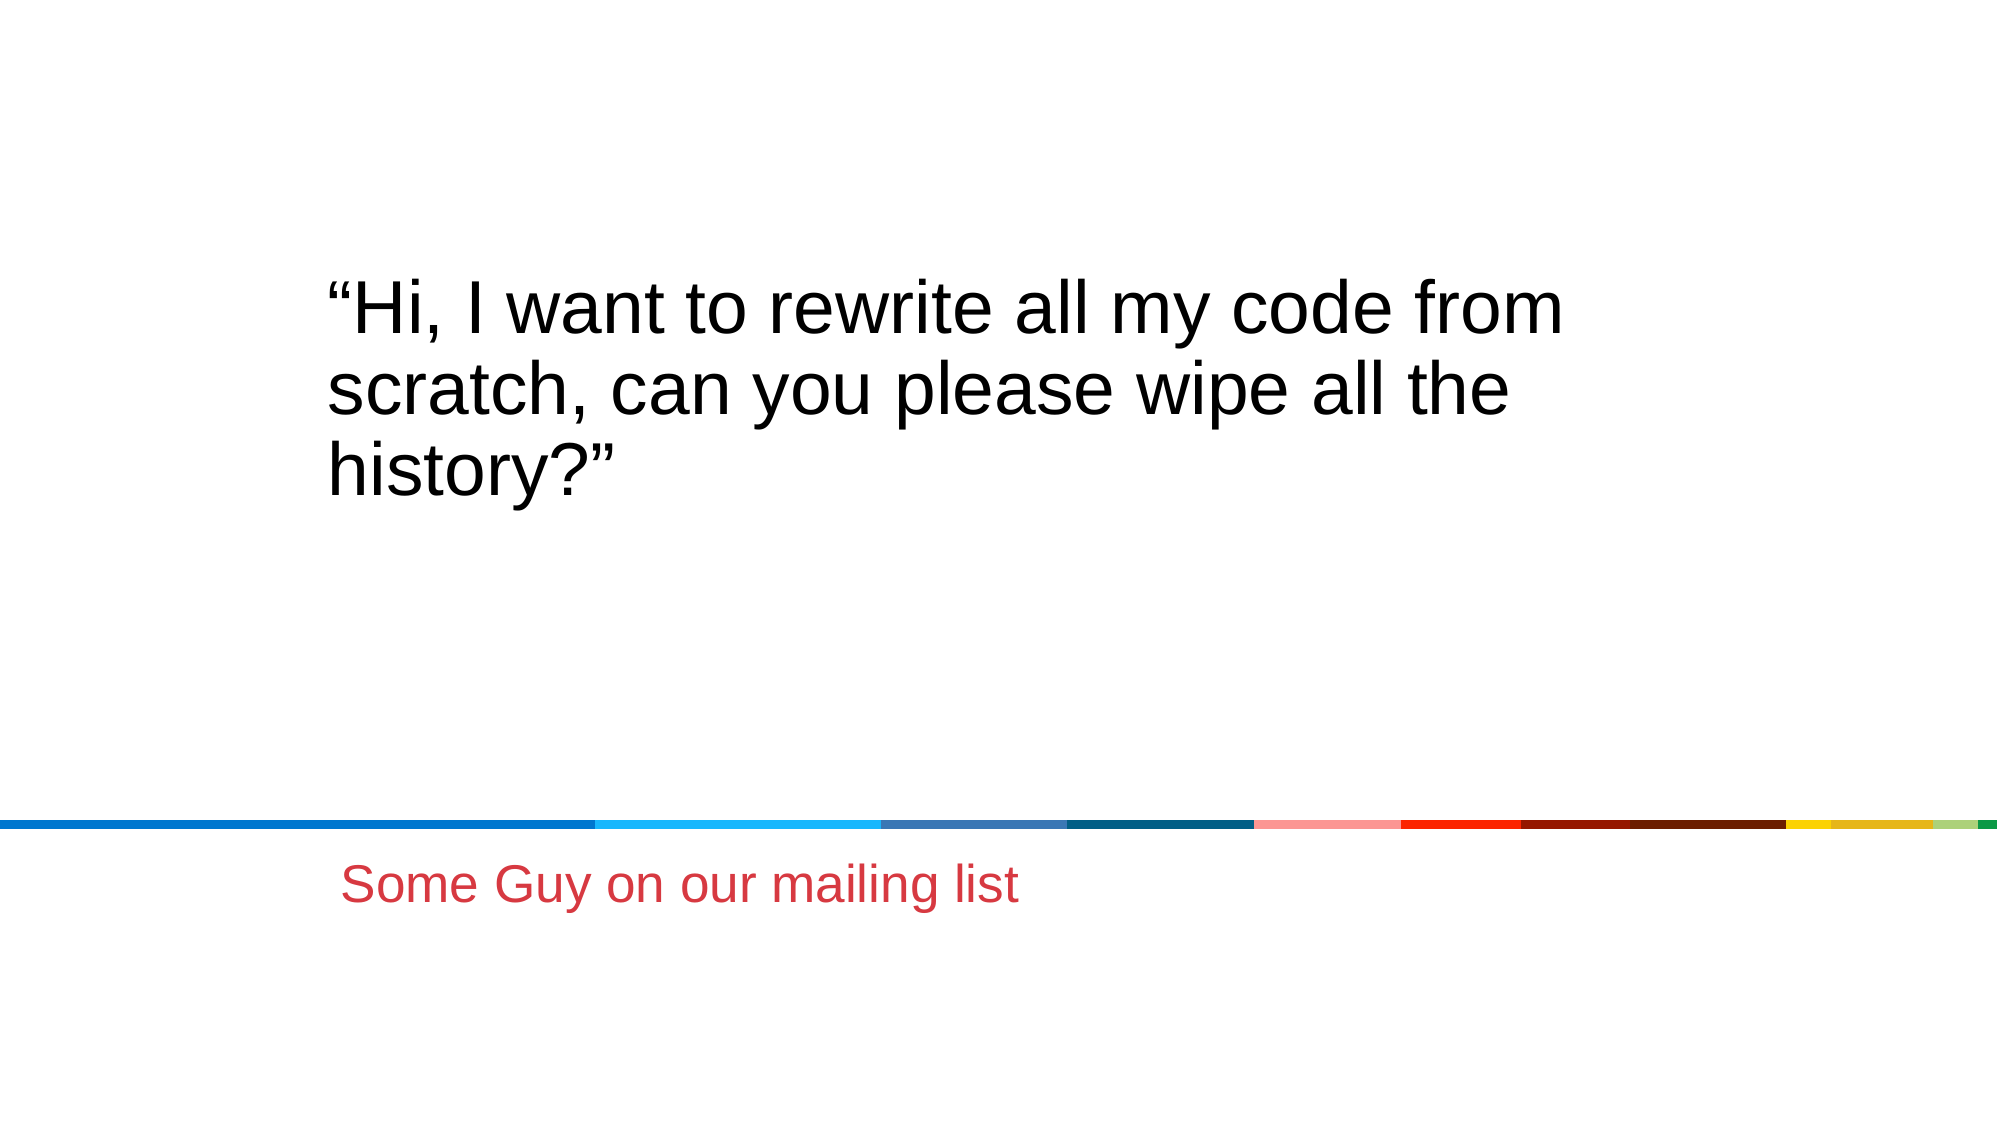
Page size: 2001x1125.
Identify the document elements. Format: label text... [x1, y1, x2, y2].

text_box Some Guy on our mailing list [325, 843, 1068, 927]
text_box [0, 820, 1997, 829]
text_box “Hi, I want to rewrite all my code from scratch, can you please wipe all the history?” [312, 261, 1787, 479]
